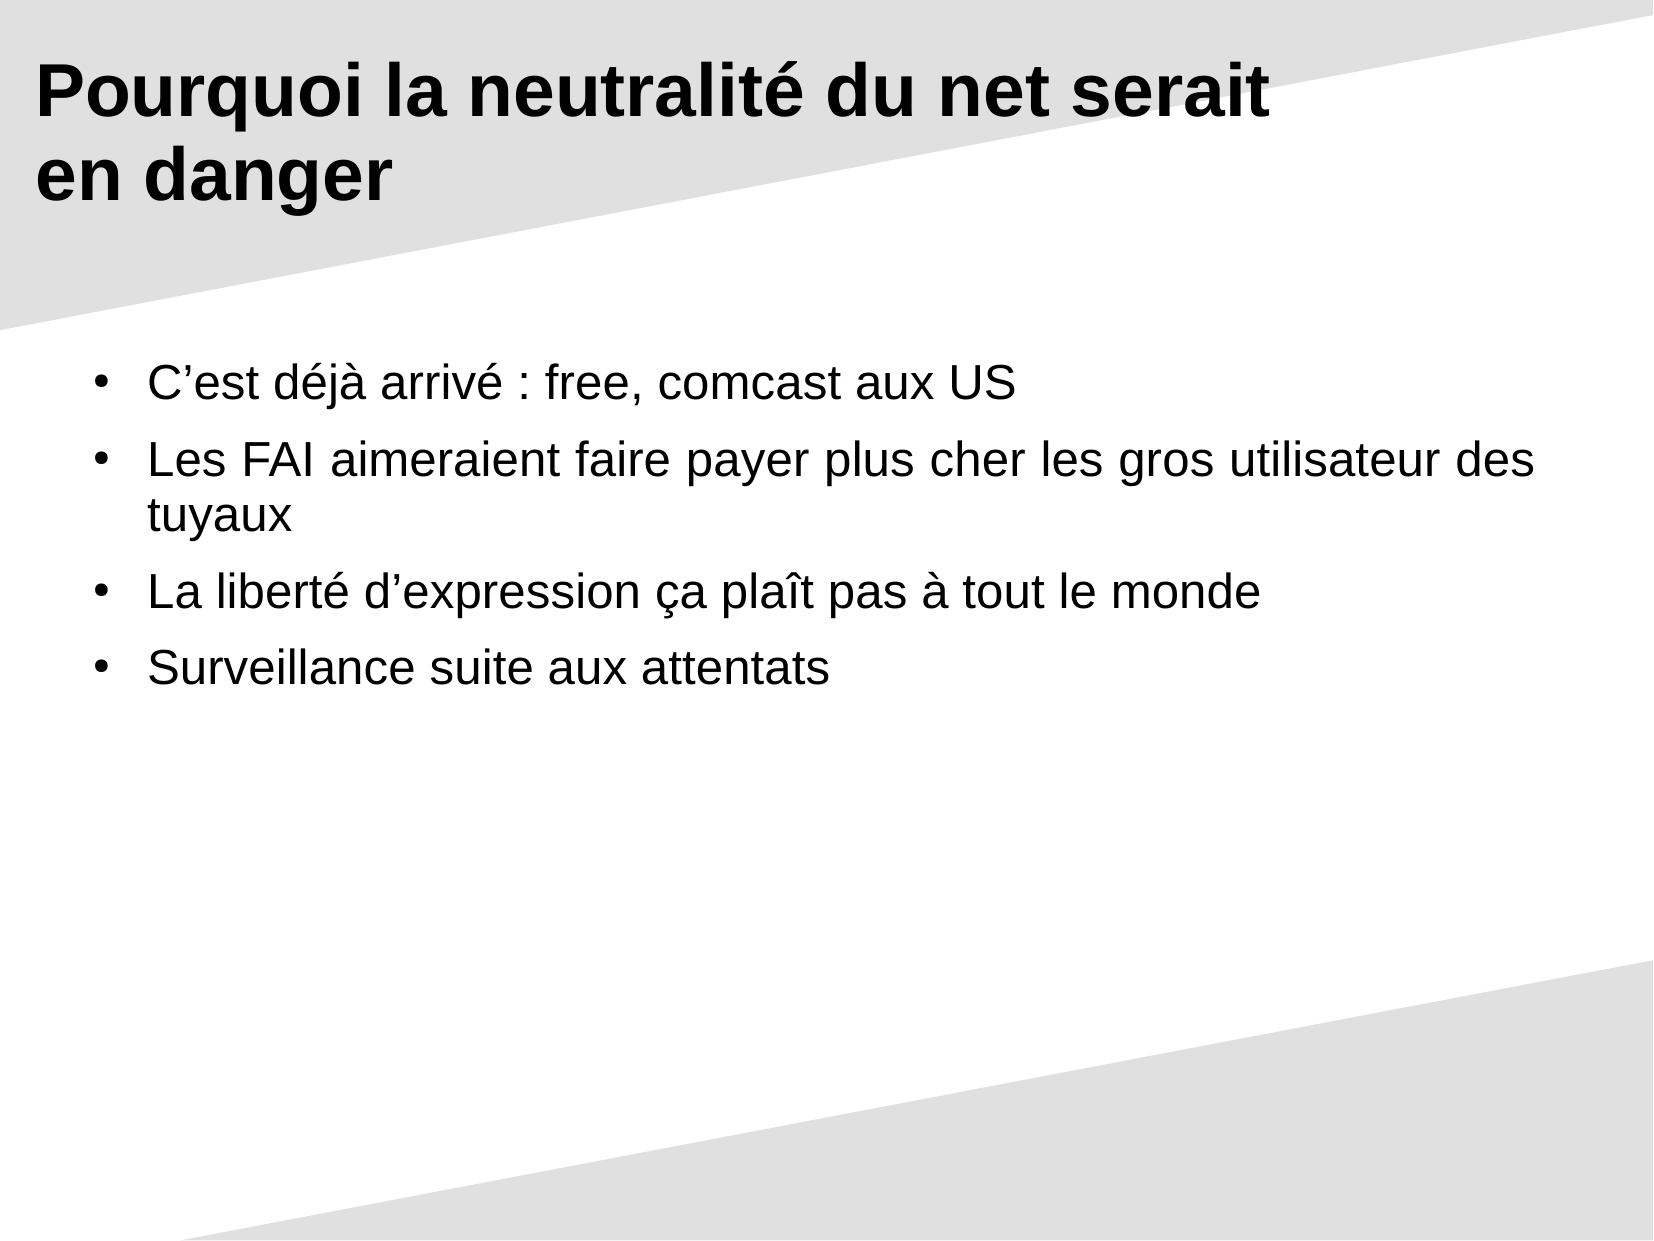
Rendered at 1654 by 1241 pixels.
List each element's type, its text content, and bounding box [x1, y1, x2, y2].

title Pourquoi la neutralité du net serait en danger [35, 29, 1524, 237]
list C’est déjà arrivé : free, comcast aux US Les FAI aimeraient faire payer plus cher les gros utilisateur des tuyaux La liberté d’expression ça plaît pas à tout le monde Surveillance suite aux attentats [82, 355, 1538, 699]
